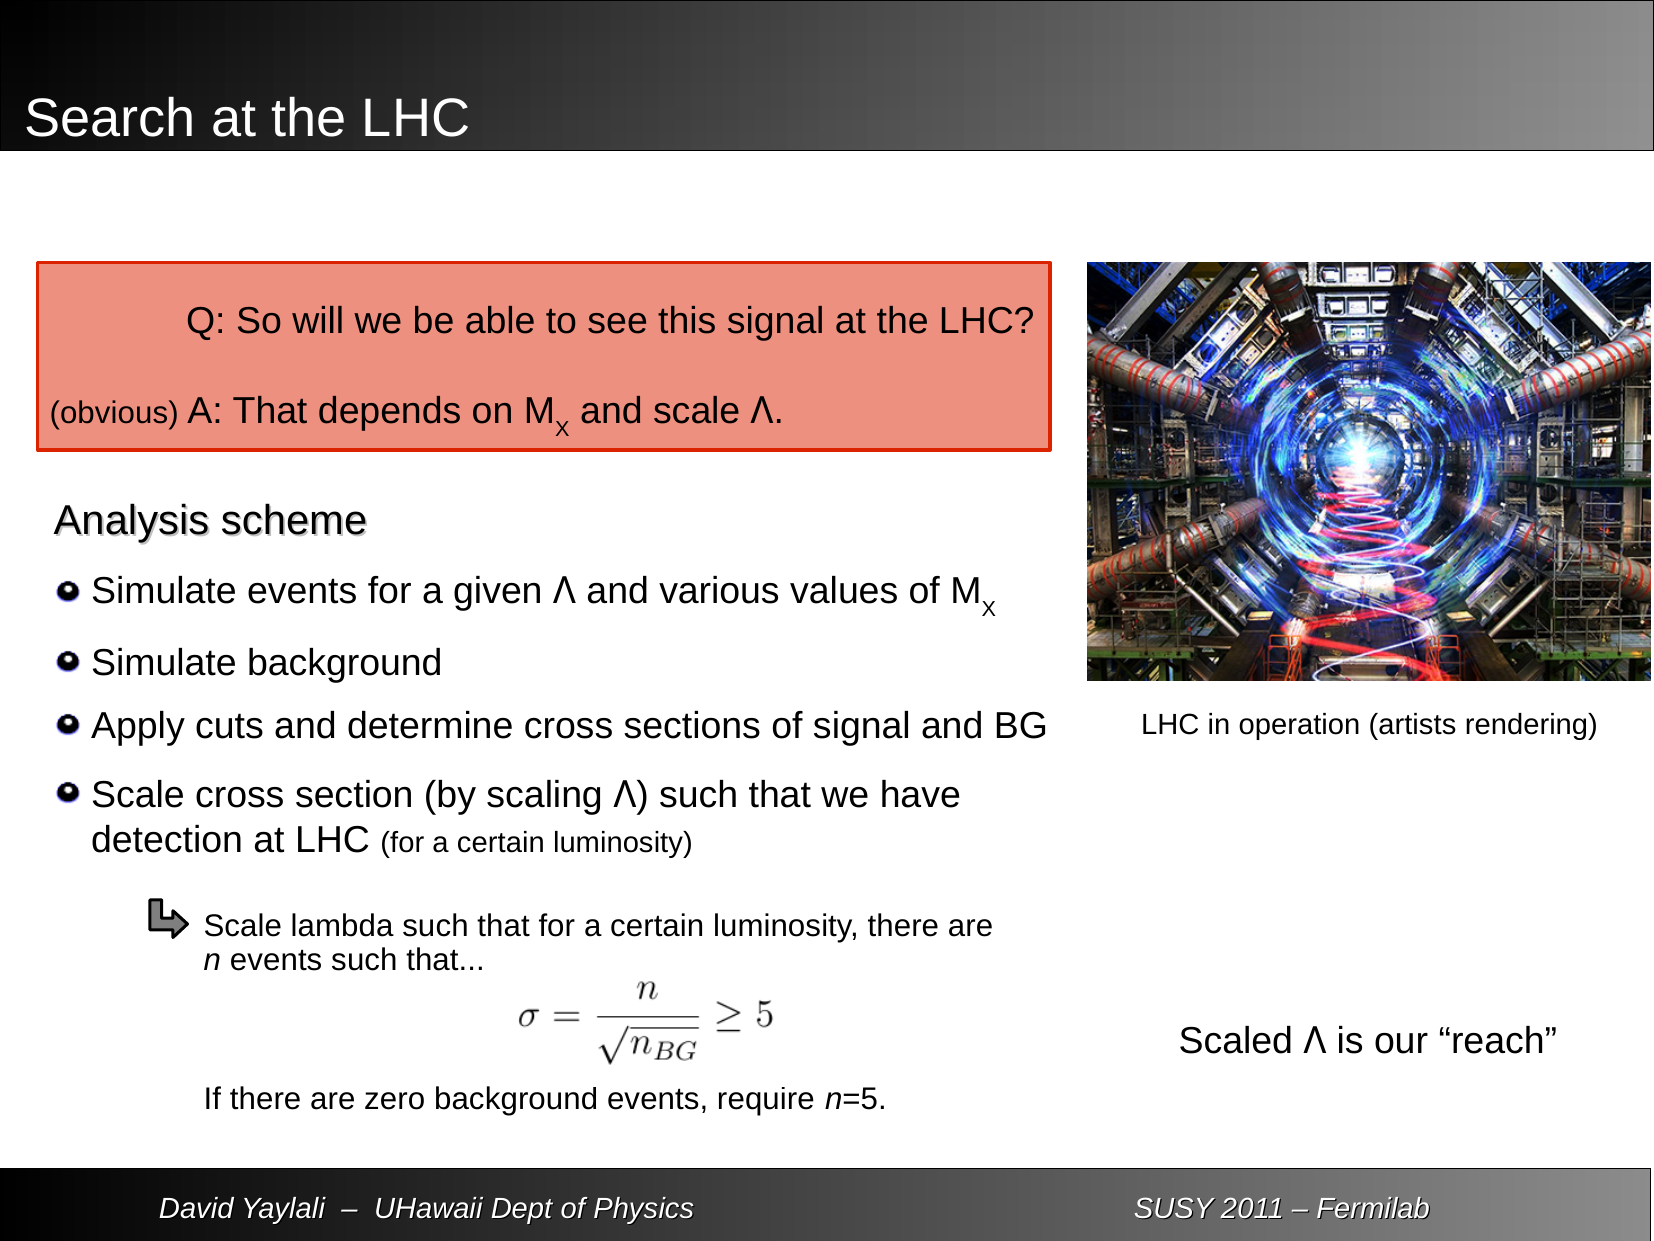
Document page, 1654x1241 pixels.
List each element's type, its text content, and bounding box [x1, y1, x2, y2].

text_box [37, 262, 1051, 290]
text_box Scaled Λ is our “reach” [1162, 1005, 1573, 1073]
text_box LHC in operation (artists rendering) [1125, 699, 1616, 751]
text_box Scale lambda such that for a certain luminosity, there are n events such that... If there are zero background events, require n=5. [187, 898, 1013, 1126]
text_box Search at the LHC [9, 80, 486, 156]
text_box Analysis scheme Simulate events for a given Λ and various values of MX Simulate background Apply cuts and determine cross sections of signal and BG Scale cross section (by scaling Λ) such that we have detection at LHC (for a certain luminosity) [37, 487, 1123, 870]
picture [1087, 262, 1651, 682]
text_box Q: So will we be able to see this signal at the LHC? (obvious) A: That depends on MX and scale Λ. [33, 290, 1051, 451]
text_box [149, 899, 187, 938]
picture [507, 953, 788, 1087]
